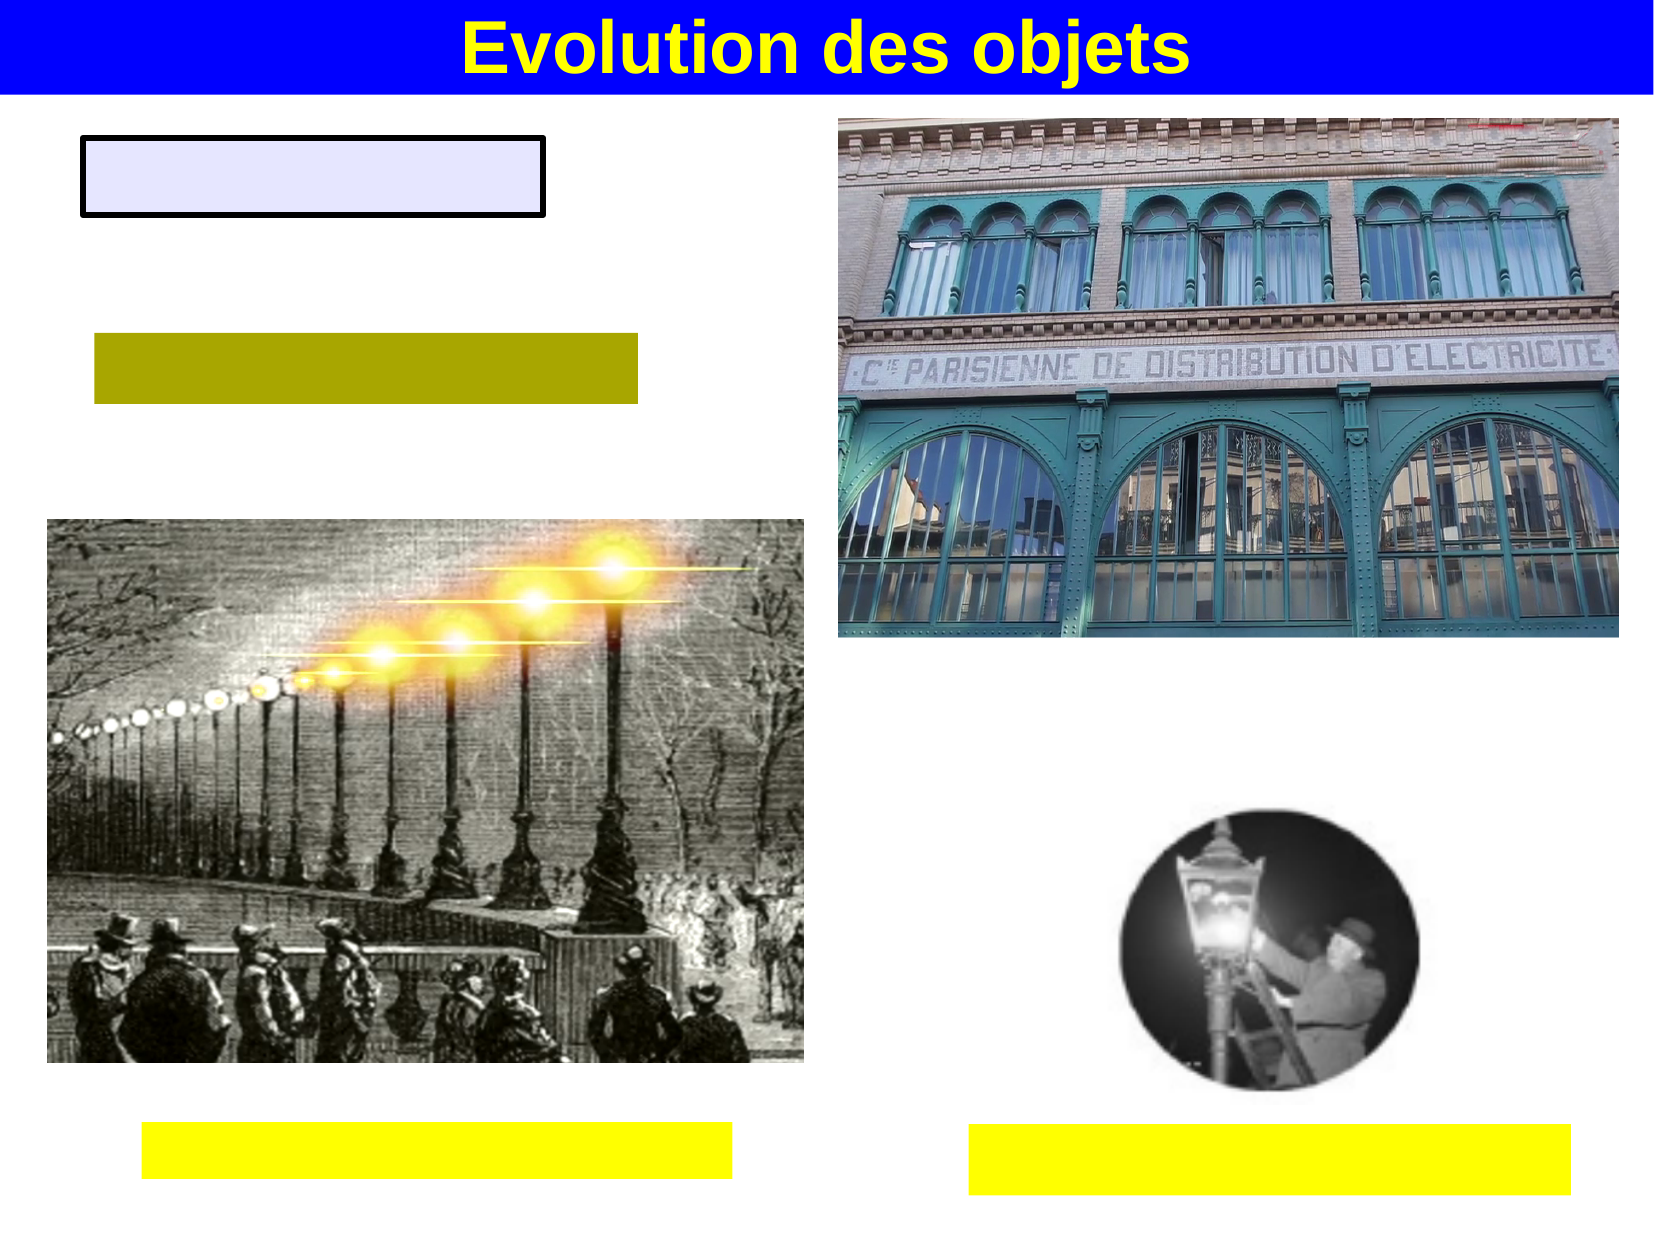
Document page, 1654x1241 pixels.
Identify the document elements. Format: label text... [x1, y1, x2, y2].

text_box [94, 332, 638, 404]
text_box [968, 1124, 1571, 1196]
text_box [141, 1122, 733, 1179]
title Evolution des objets [0, 0, 1654, 95]
text_box [82, 138, 544, 216]
picture [47, 519, 804, 1063]
picture [1086, 800, 1465, 1105]
picture [838, 118, 1619, 638]
